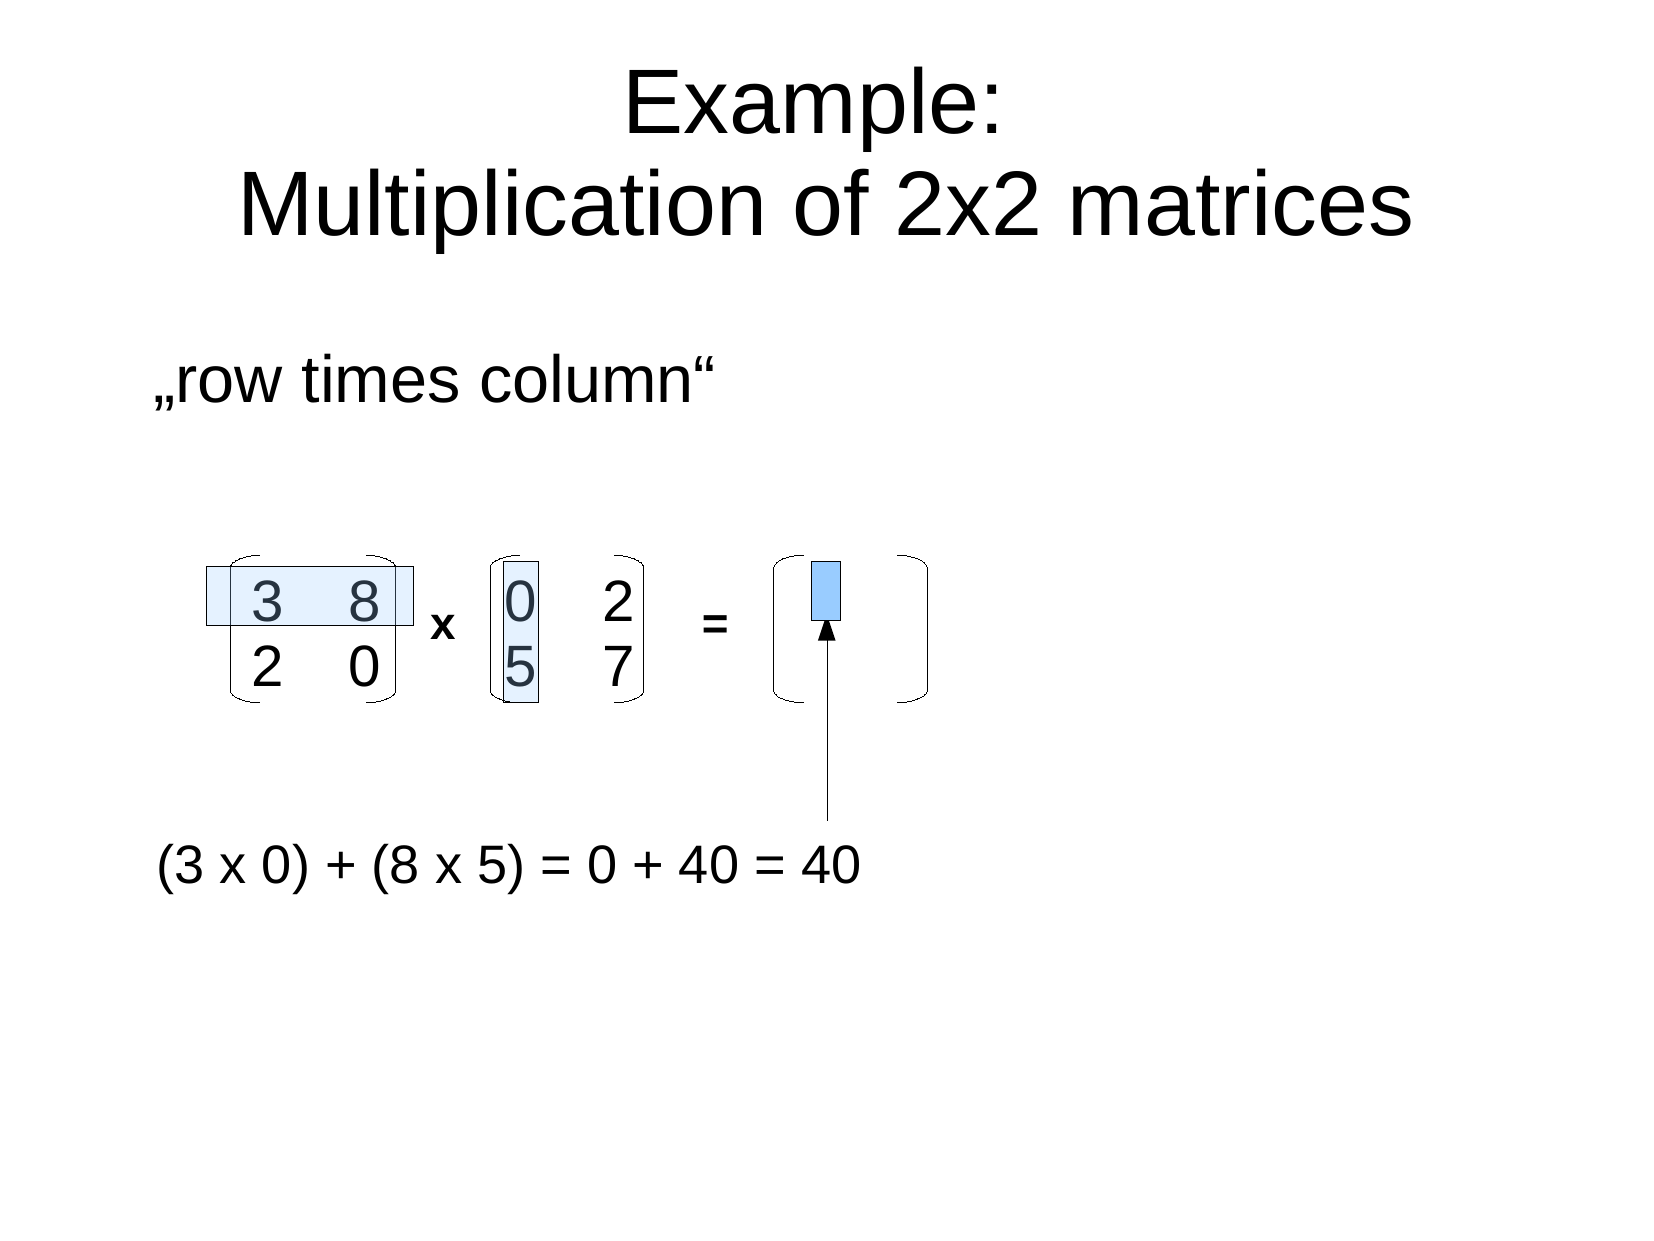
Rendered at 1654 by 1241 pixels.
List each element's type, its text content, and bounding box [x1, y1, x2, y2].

text_box (3 x 0) + (8 x 5) = 0 + 40 = 40 [141, 826, 910, 903]
text_box 0 2 5 7 [490, 561, 650, 706]
text_box 3 8 2 0 [236, 561, 396, 566]
text_box 3 8 2 0 [236, 626, 396, 706]
text_box x [415, 590, 471, 658]
list „row times column“ [82, 342, 1571, 461]
text_box = [687, 590, 743, 658]
text_box [206, 566, 414, 626]
text_box [811, 561, 841, 621]
text_box [503, 561, 539, 703]
title Example: Multiplication of 2x2 matrices [82, 49, 1571, 257]
